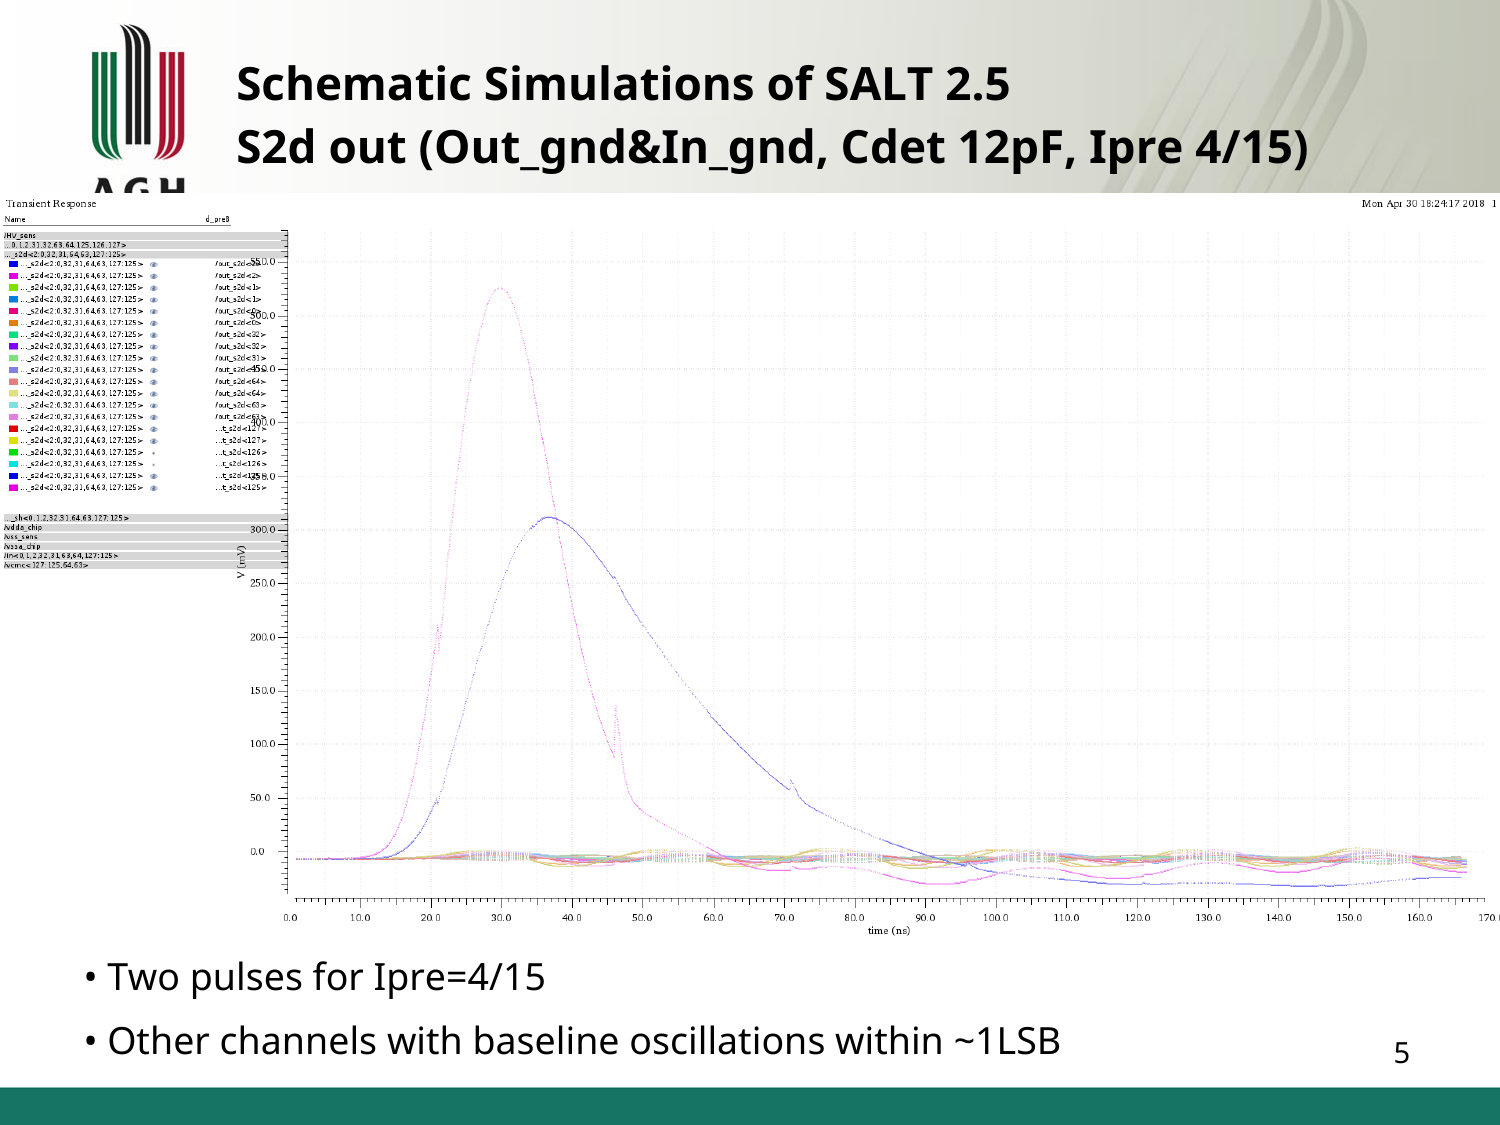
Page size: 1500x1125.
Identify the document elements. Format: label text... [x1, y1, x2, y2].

picture [0, 0, 1500, 1125]
title Schematic Simulations of SALT 2.5 S2d out (Out_gnd&In_gnd, Cdet 12pF, Ipre 4/15) [236, 34, 1500, 193]
list Two pulses for Ipre=4/15 Other channels with baseline oscillations within ~1LSB [23, 950, 1465, 1081]
